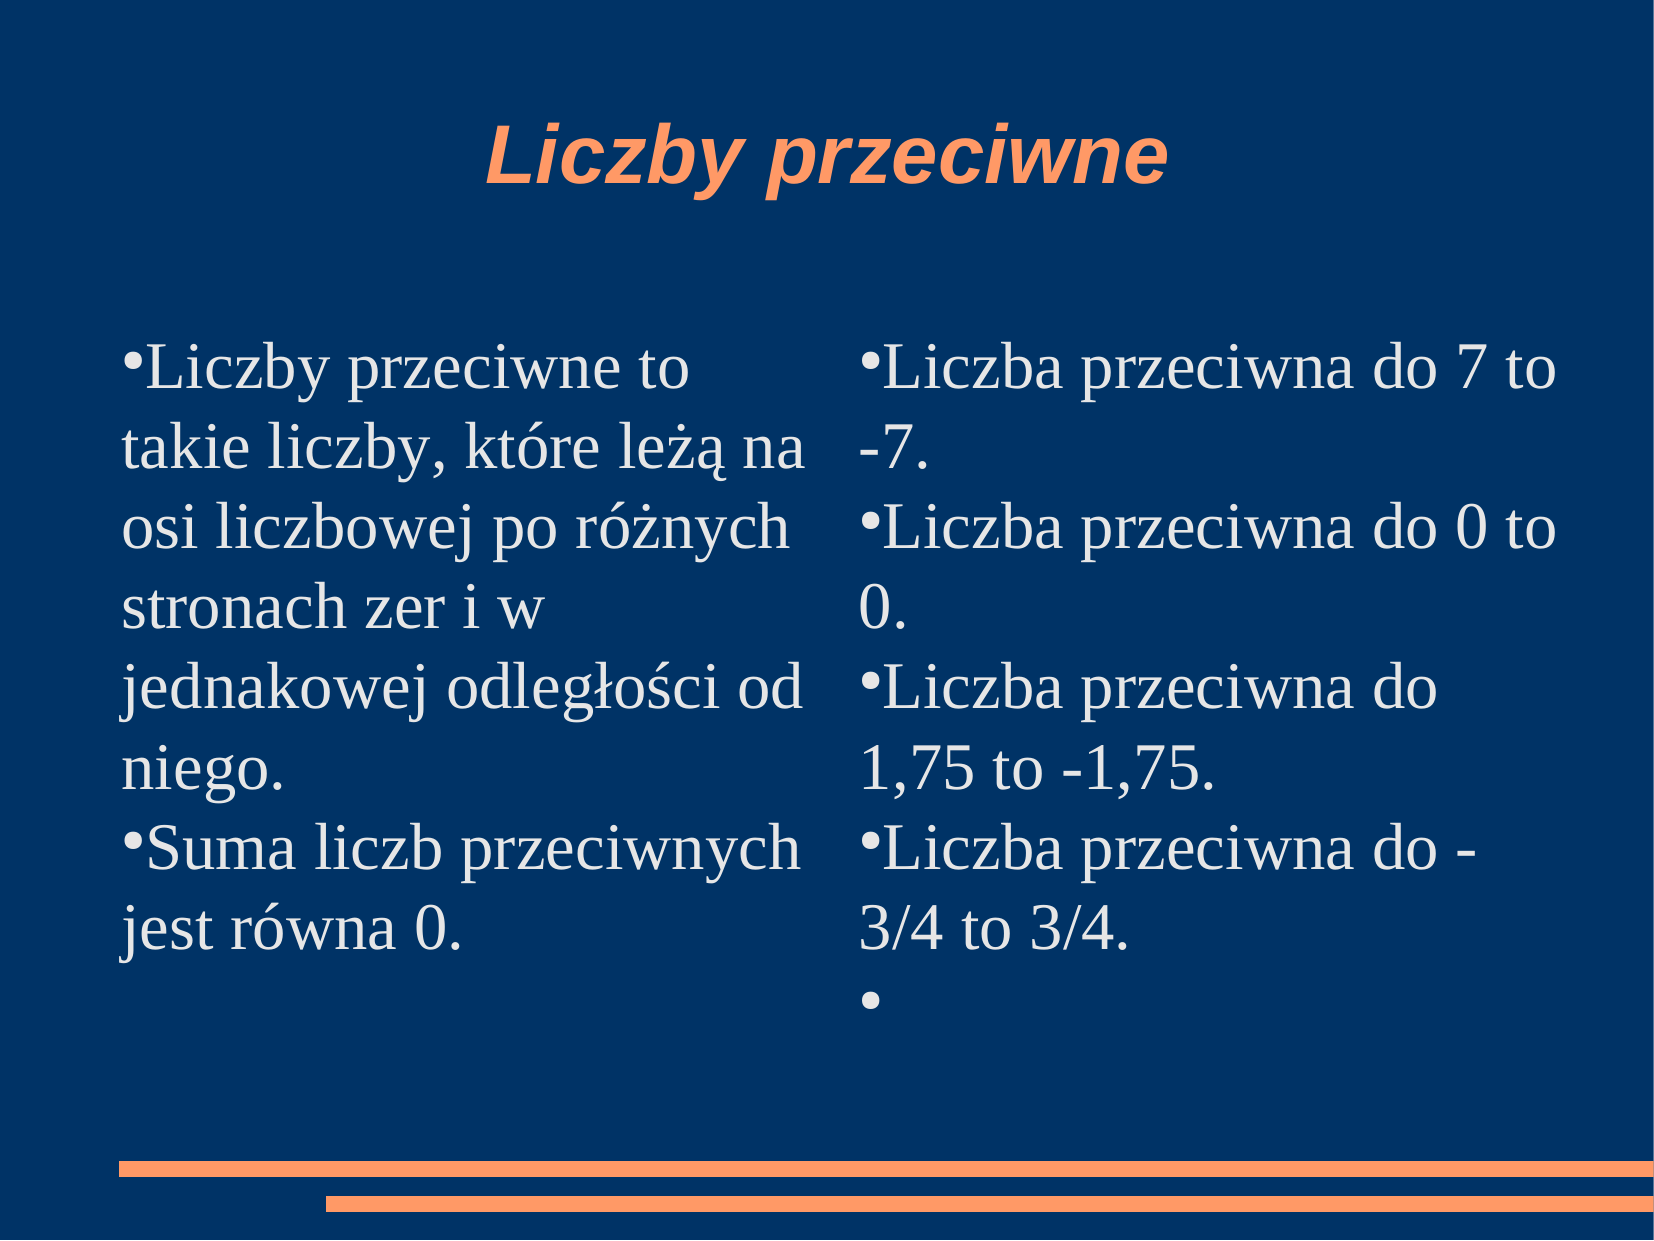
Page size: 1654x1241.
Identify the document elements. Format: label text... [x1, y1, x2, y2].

list Liczby przeciwne to takie liczby, które leżą na osi liczbowej po różnych stronach zer i w jednakowej odległości od niego. Suma liczb przeciwnych jest równa 0. [121, 321, 824, 1132]
list Liczba przeciwna do 7 to -7. Liczba przeciwna do 0 to 0. Liczba przeciwna do 1,75 to -1,75. Liczba przeciwna do -3/4 to 3/4. [858, 321, 1562, 1132]
title Liczby przeciwne [121, 46, 1534, 254]
